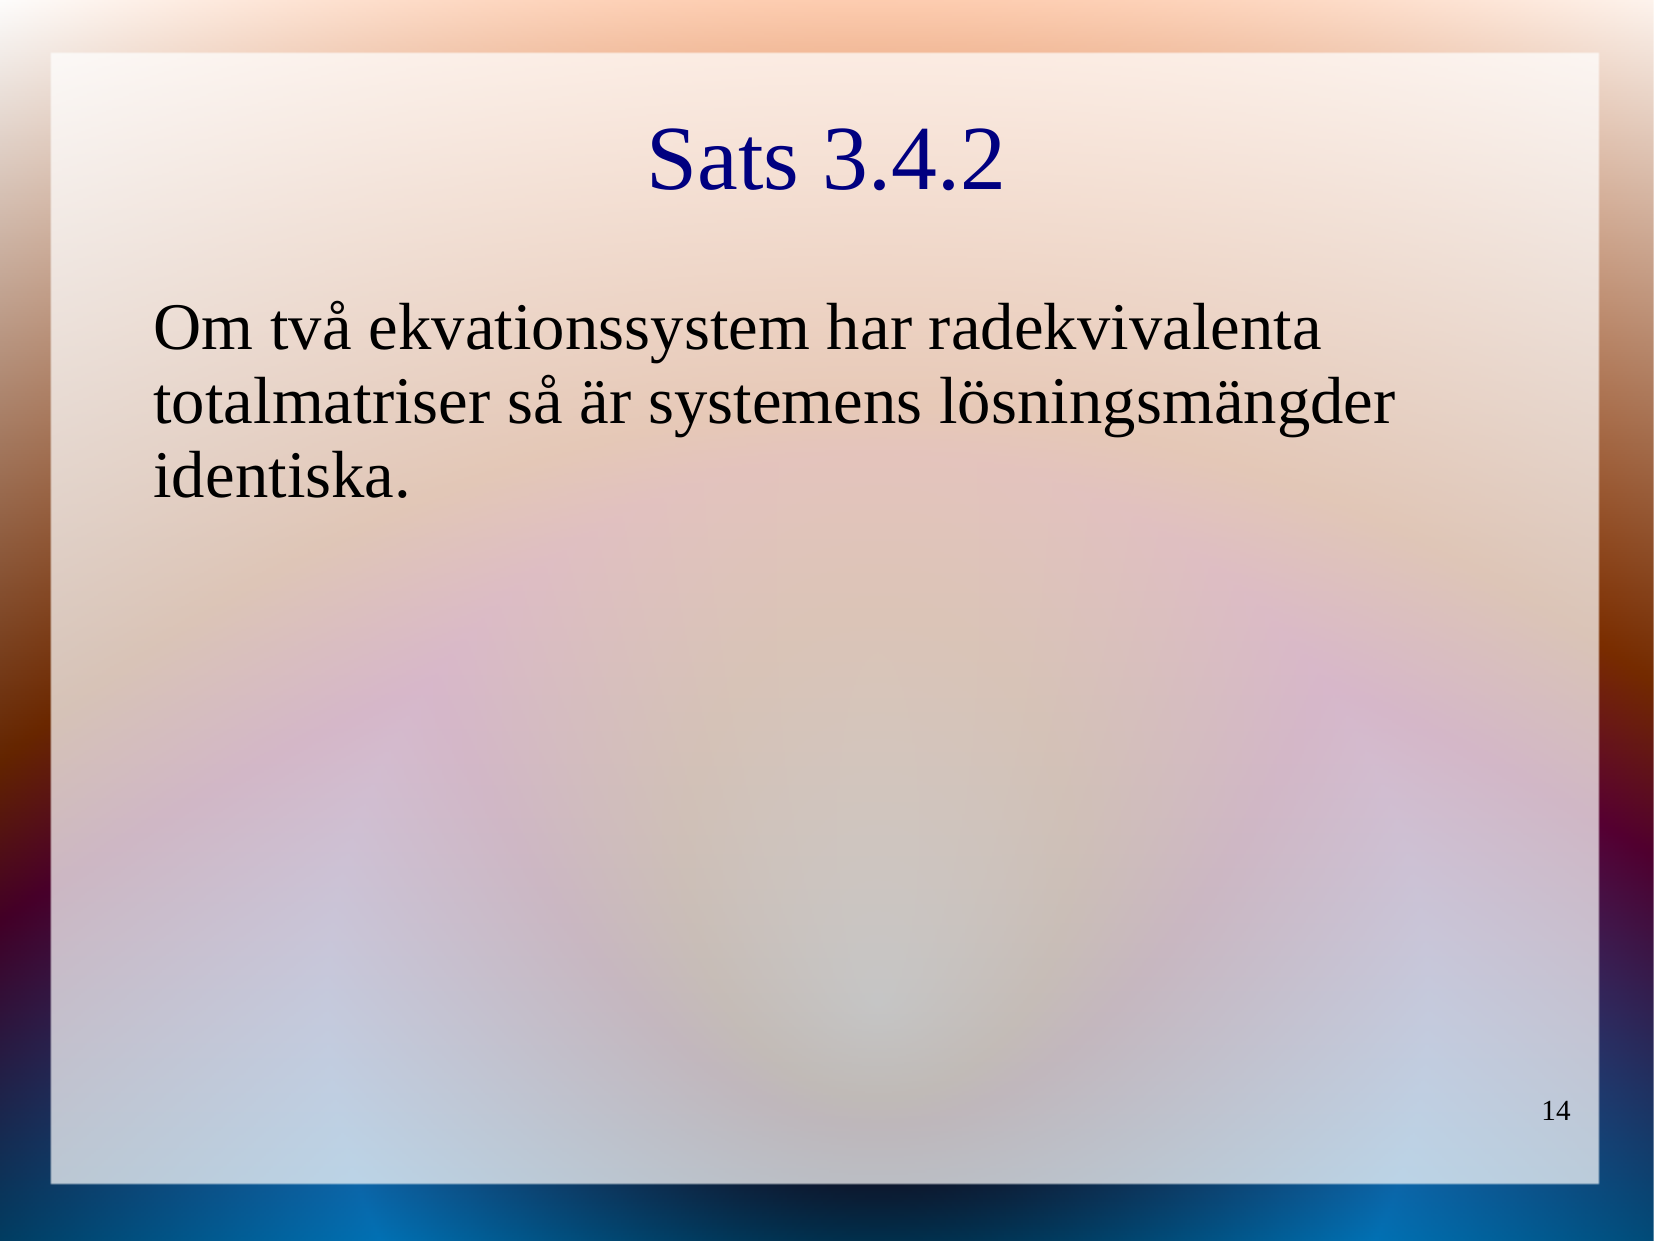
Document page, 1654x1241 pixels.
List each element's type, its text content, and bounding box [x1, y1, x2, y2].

list Om två ekvationssystem har radekvivalenta totalmatriser så är systemens lösningsmängder identiska. [82, 290, 1571, 1019]
title Sats 3.4.2 [82, 62, 1571, 256]
picture [0, 0, 1654, 1241]
